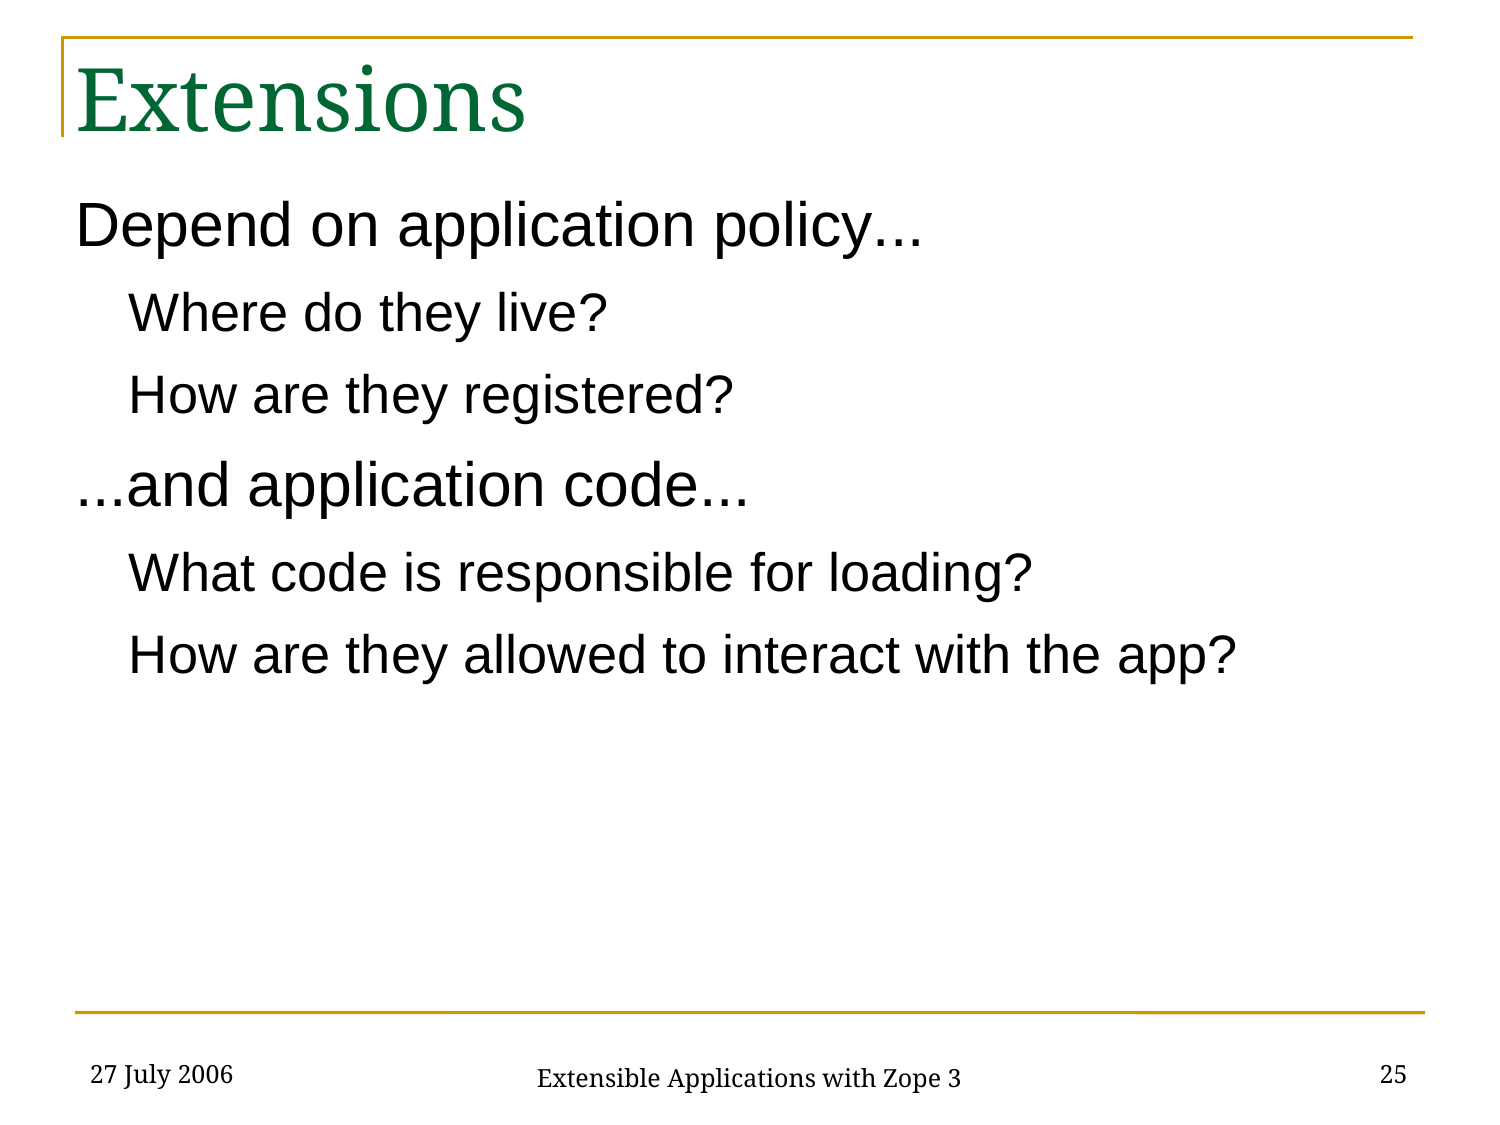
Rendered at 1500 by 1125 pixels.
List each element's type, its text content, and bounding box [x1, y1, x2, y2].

list Depend on application policy... Where do they live? How are they registered? ...and application code... What code is responsible for loading? How are they allowed to interact with the app? [75, 187, 1425, 1007]
title Extensions [75, 45, 1425, 151]
